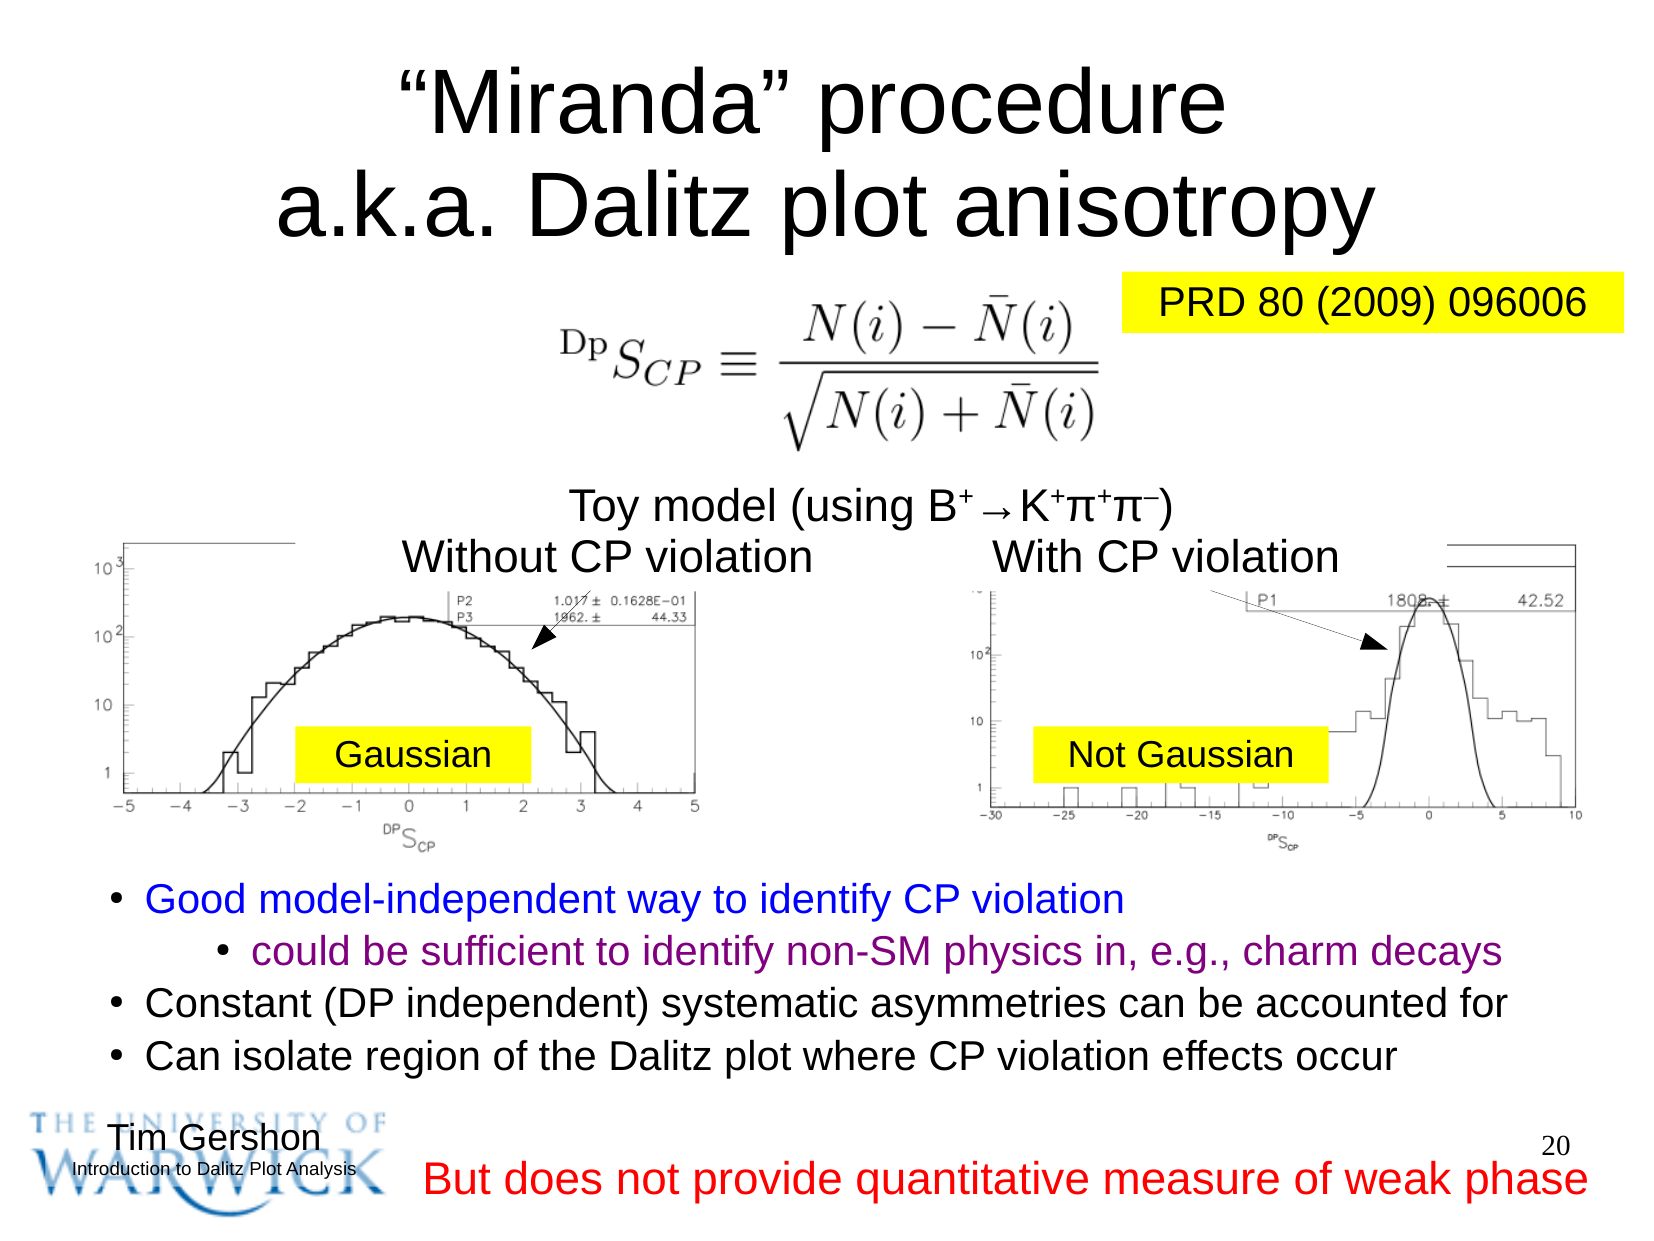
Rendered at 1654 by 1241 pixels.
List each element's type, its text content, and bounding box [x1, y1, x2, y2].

text_box Tim Gershon Introduction to Dalitz Plot Analysis [45, 1108, 383, 1187]
text_box Toy model (using B+→K+π+π–) Without CP violation With CP violation [295, 472, 1447, 592]
picture [950, 529, 1614, 864]
text_box Good model-independent way to identify CP violation could be sufficient to identify non-SM physics in, e.g., charm decays Constant (DP independent) systematic asymmetries can be accounted for Can isolate region of the Dalitz plot where CP violation effects occur [59, 868, 1595, 1087]
picture [70, 529, 735, 864]
text_box But does not provide quantitative measure of weak phase [407, 1145, 1648, 1212]
picture [19, 1106, 406, 1232]
text_box PRD 80 (2009) 096006 [1122, 271, 1625, 333]
text_box Not Gaussian [1033, 726, 1329, 784]
title “Miranda” procedure a.k.a. Dalitz plot anisotropy [82, 49, 1571, 257]
text_box Gaussian [295, 726, 532, 784]
picture [546, 272, 1109, 472]
